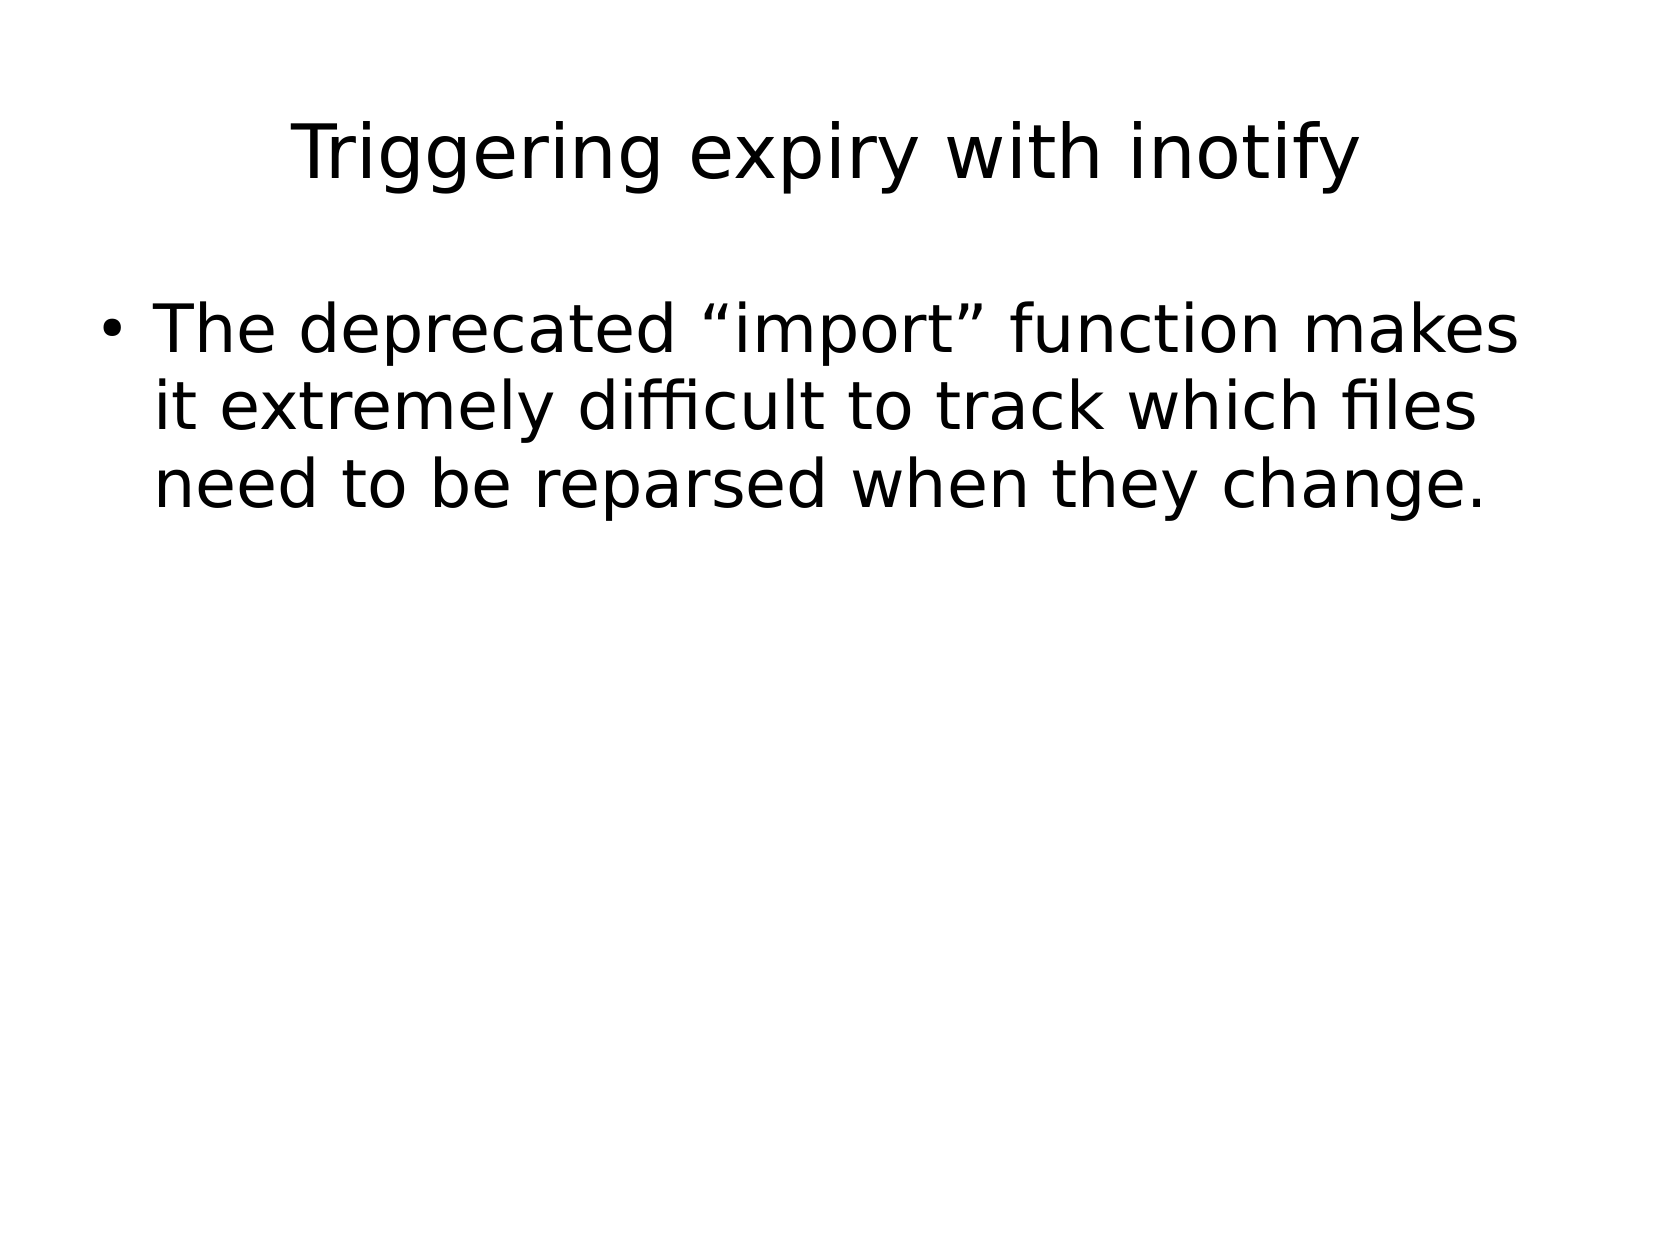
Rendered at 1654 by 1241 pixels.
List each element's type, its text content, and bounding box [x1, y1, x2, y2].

list The deprecated “import” function makes it extremely difficult to track which files need to be reparsed when they change. [82, 290, 1571, 1096]
title Triggering expiry with inotify [82, 49, 1571, 257]
